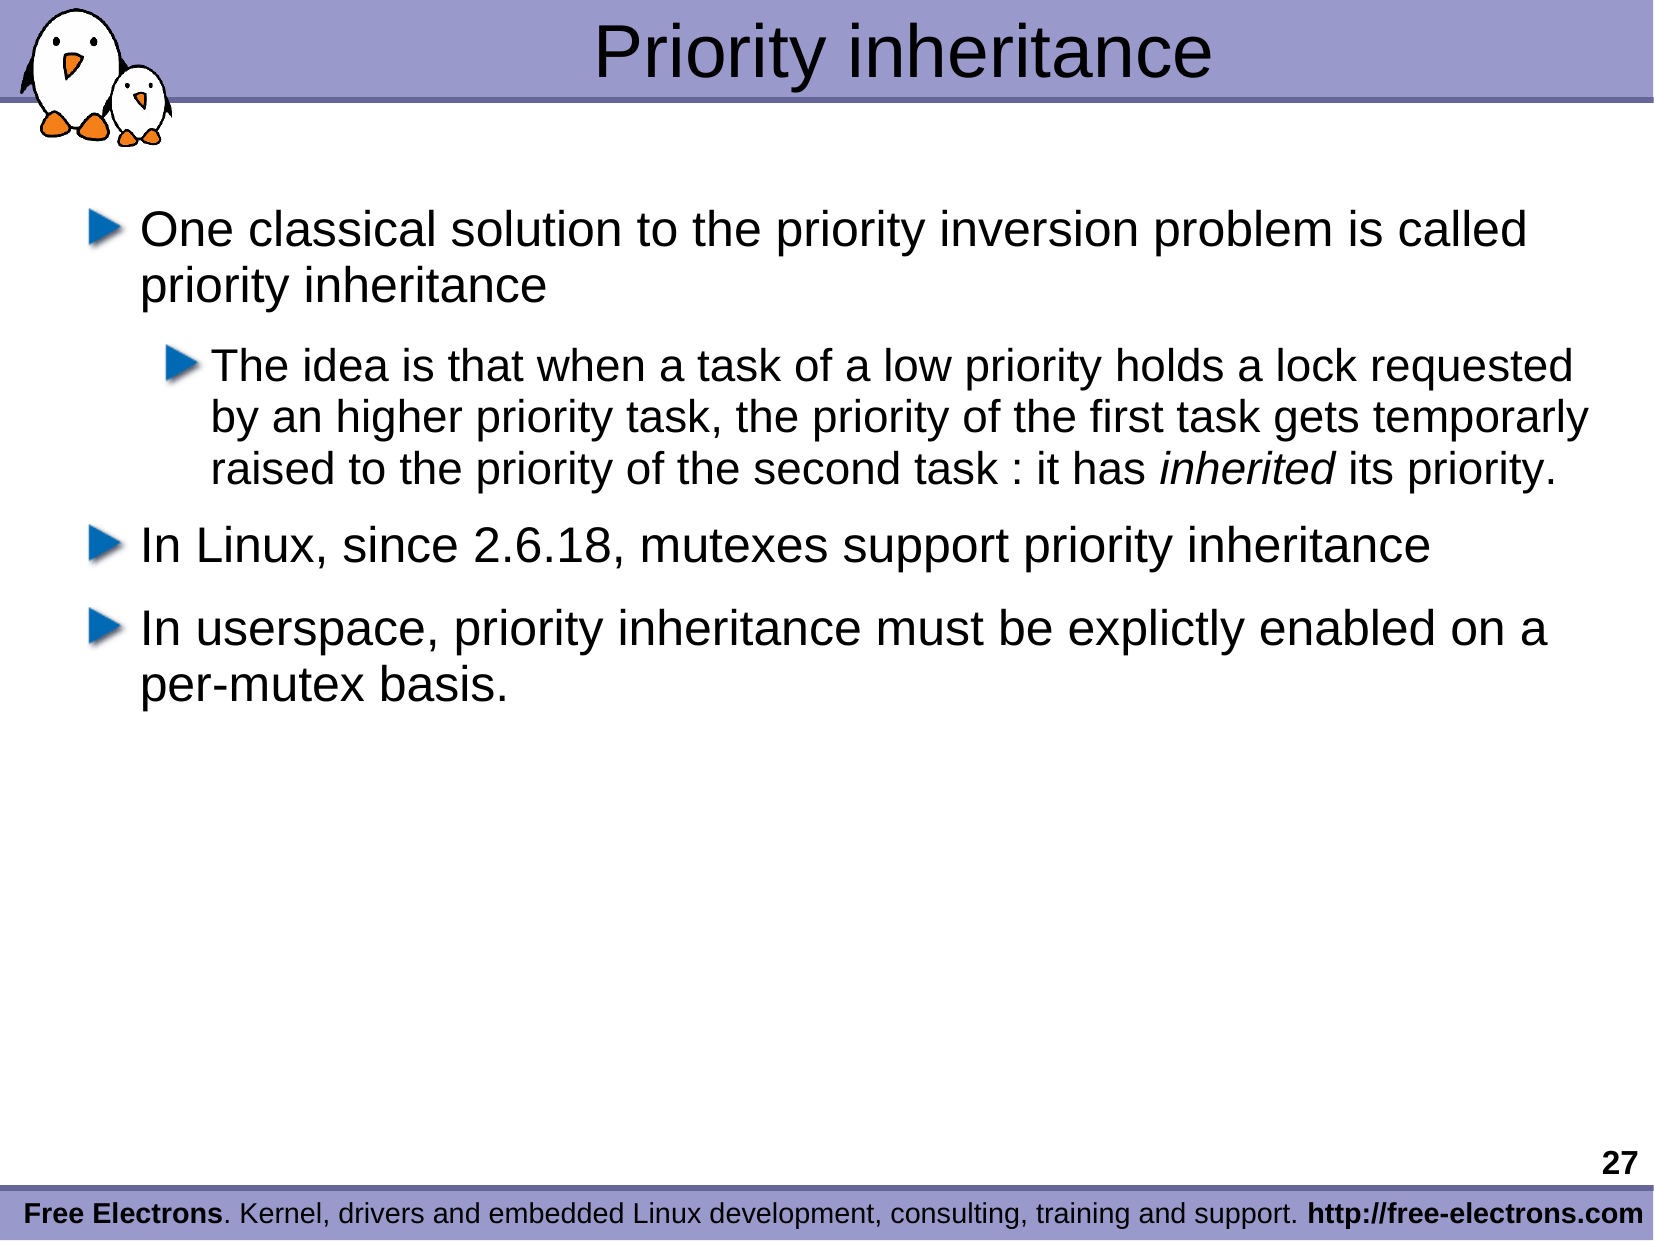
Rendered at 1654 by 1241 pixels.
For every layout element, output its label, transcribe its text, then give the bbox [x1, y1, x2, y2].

list One classical solution to the priority inversion problem is called priority inheritance The idea is that when a task of a low priority holds a lock requested by an higher priority task, the priority of the first task gets temporarly raised to the priority of the second task : it has inherited its priority. In Linux, since 2.6.18, mutexes support priority inheritance In userspace, priority inheritance must be explictly enabled on a per-mutex basis. [68, 201, 1592, 1118]
title Priority inheritance [178, 4, 1631, 98]
picture [20, 8, 172, 147]
